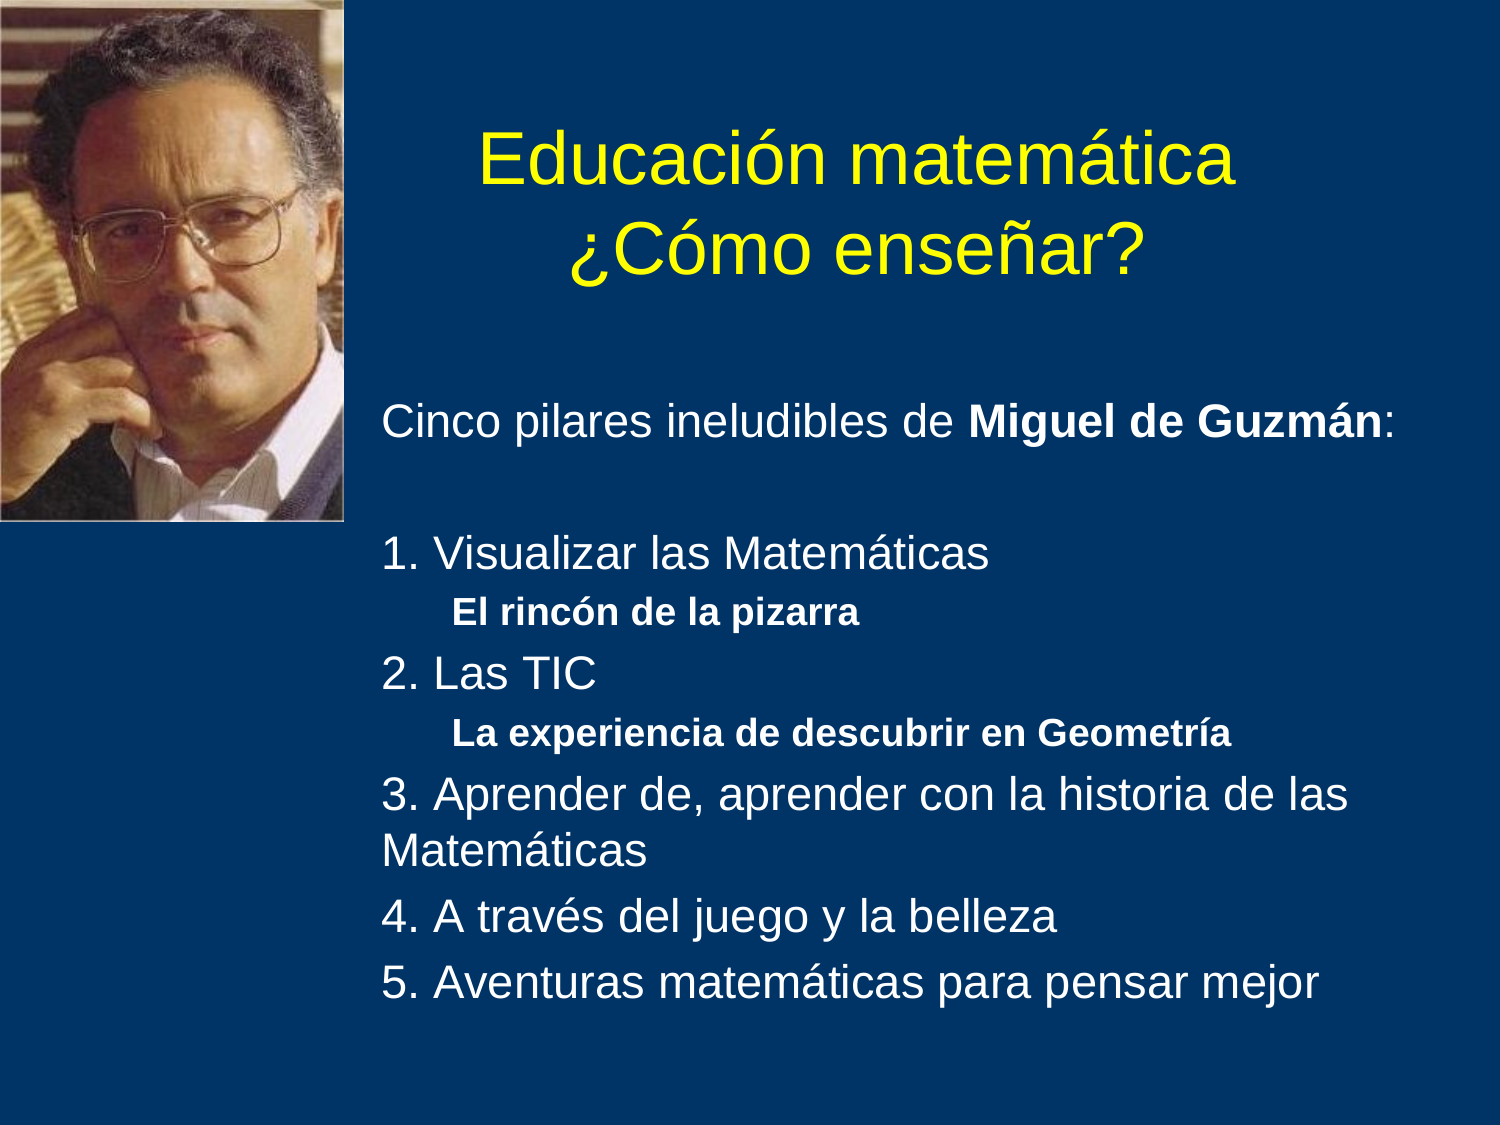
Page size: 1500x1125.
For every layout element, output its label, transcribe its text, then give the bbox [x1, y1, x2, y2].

list Cinco pilares ineludibles de Miguel de Guzmán: 1. Visualizar las Matemáticas El rincón de la pizarra 2. Las TIC La experiencia de descubrir en Geometría 3. Aprender de, aprender con la historia de las Matemáticas 4. A través del juego y la belleza 5. Aventuras matemáticas para pensar mejor [366, 383, 1413, 1063]
title Educación matemática ¿Cómo enseñar? [377, 118, 1336, 282]
picture [0, 0, 344, 522]
